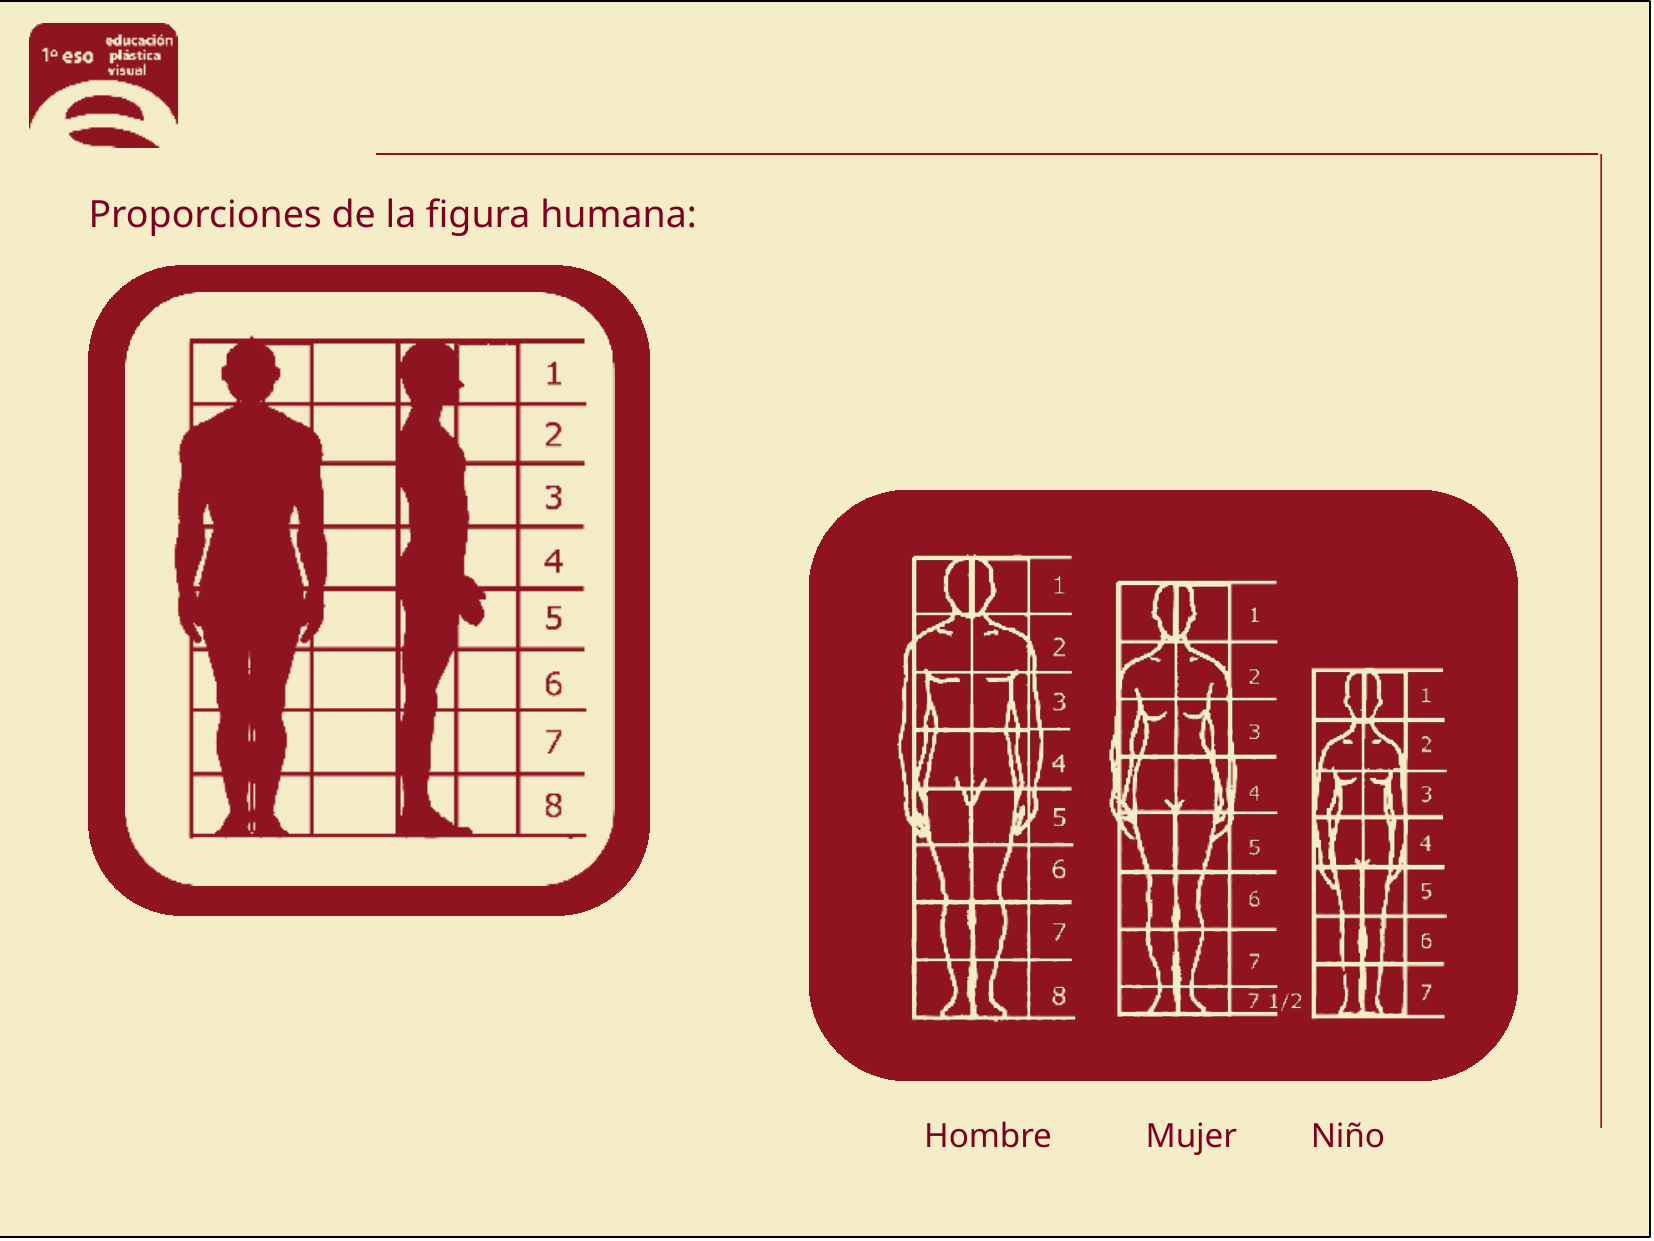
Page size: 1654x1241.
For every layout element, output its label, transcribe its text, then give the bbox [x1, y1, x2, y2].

text_box Hombre Mujer Niño [909, 1053, 1477, 1199]
text_box Proporciones de la figura humana: [88, 165, 1565, 237]
picture [0, 0, 1654, 1241]
text_box [88, 265, 650, 916]
text_box [809, 490, 1518, 1081]
